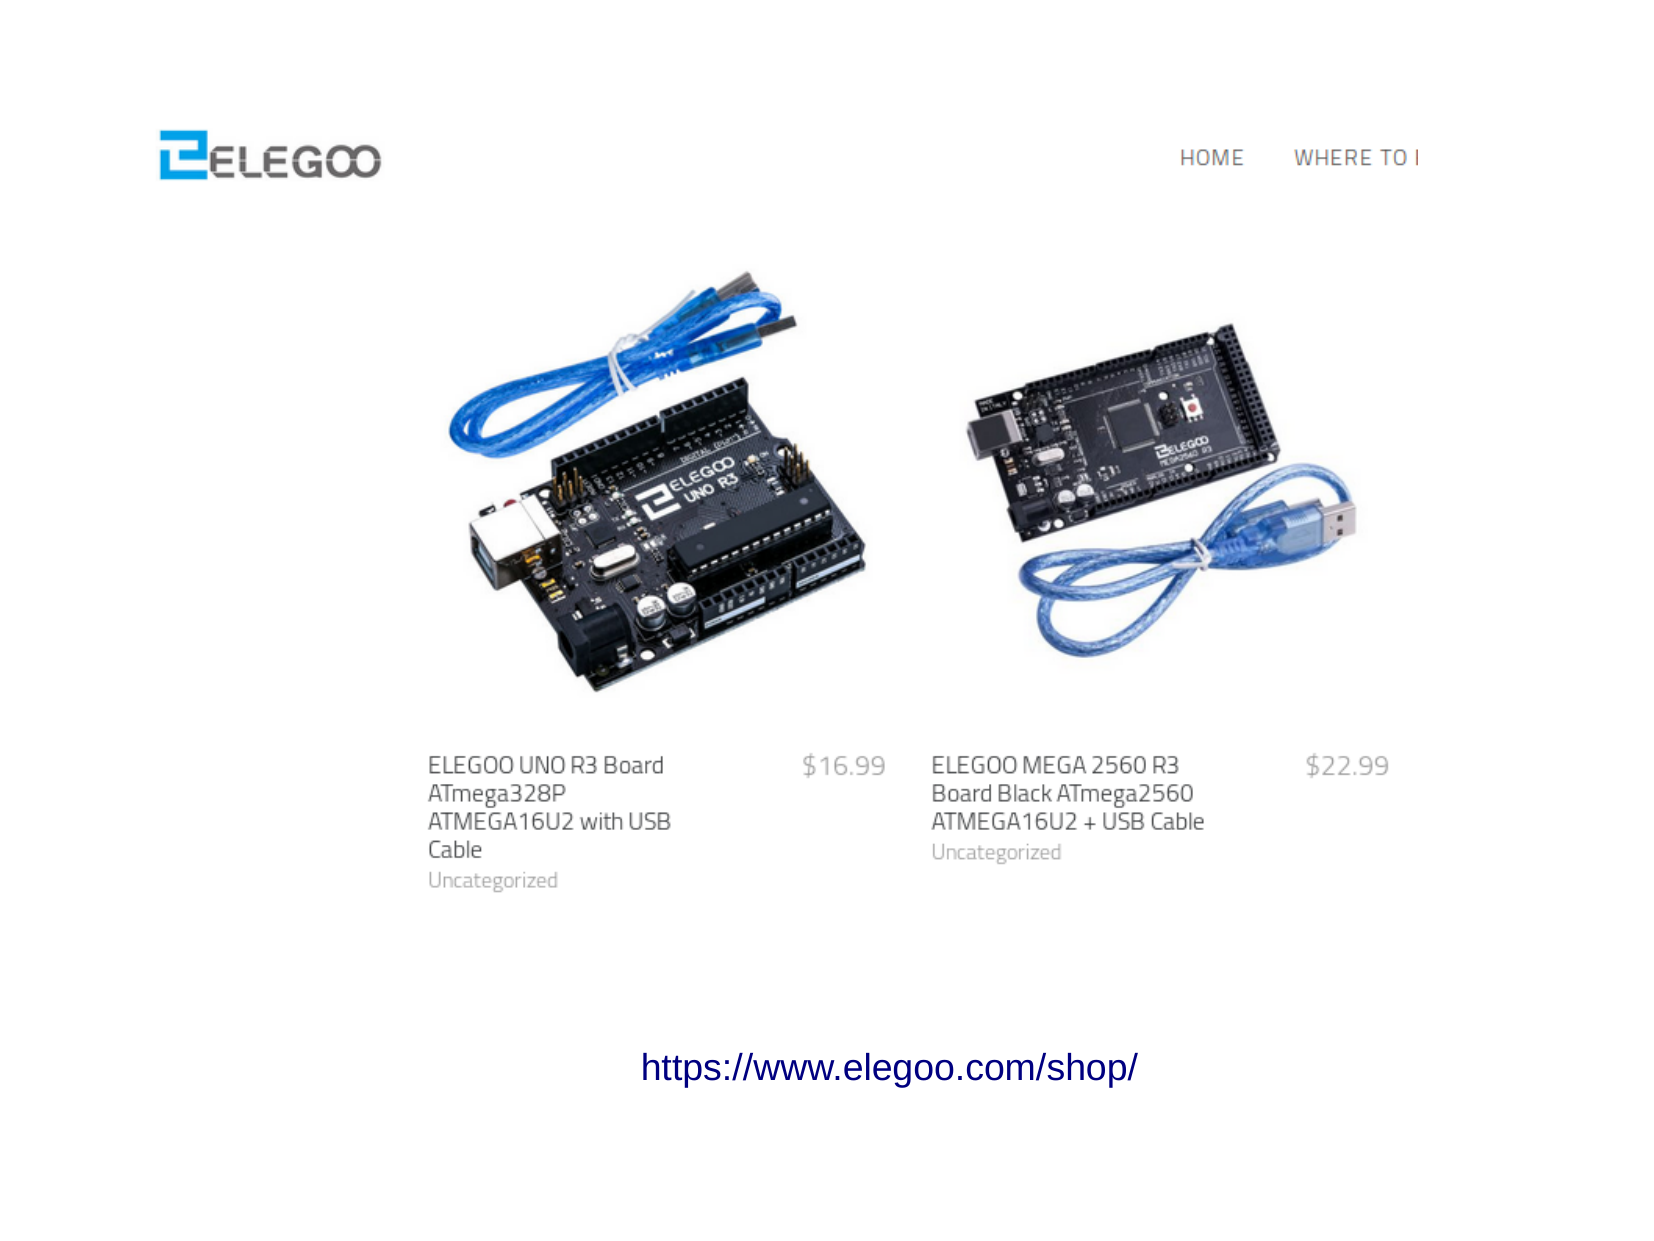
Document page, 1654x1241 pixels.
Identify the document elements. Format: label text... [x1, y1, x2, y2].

picture [150, 106, 1418, 905]
text_box https://www.elegoo.com/shop/ [625, 1039, 1170, 1097]
